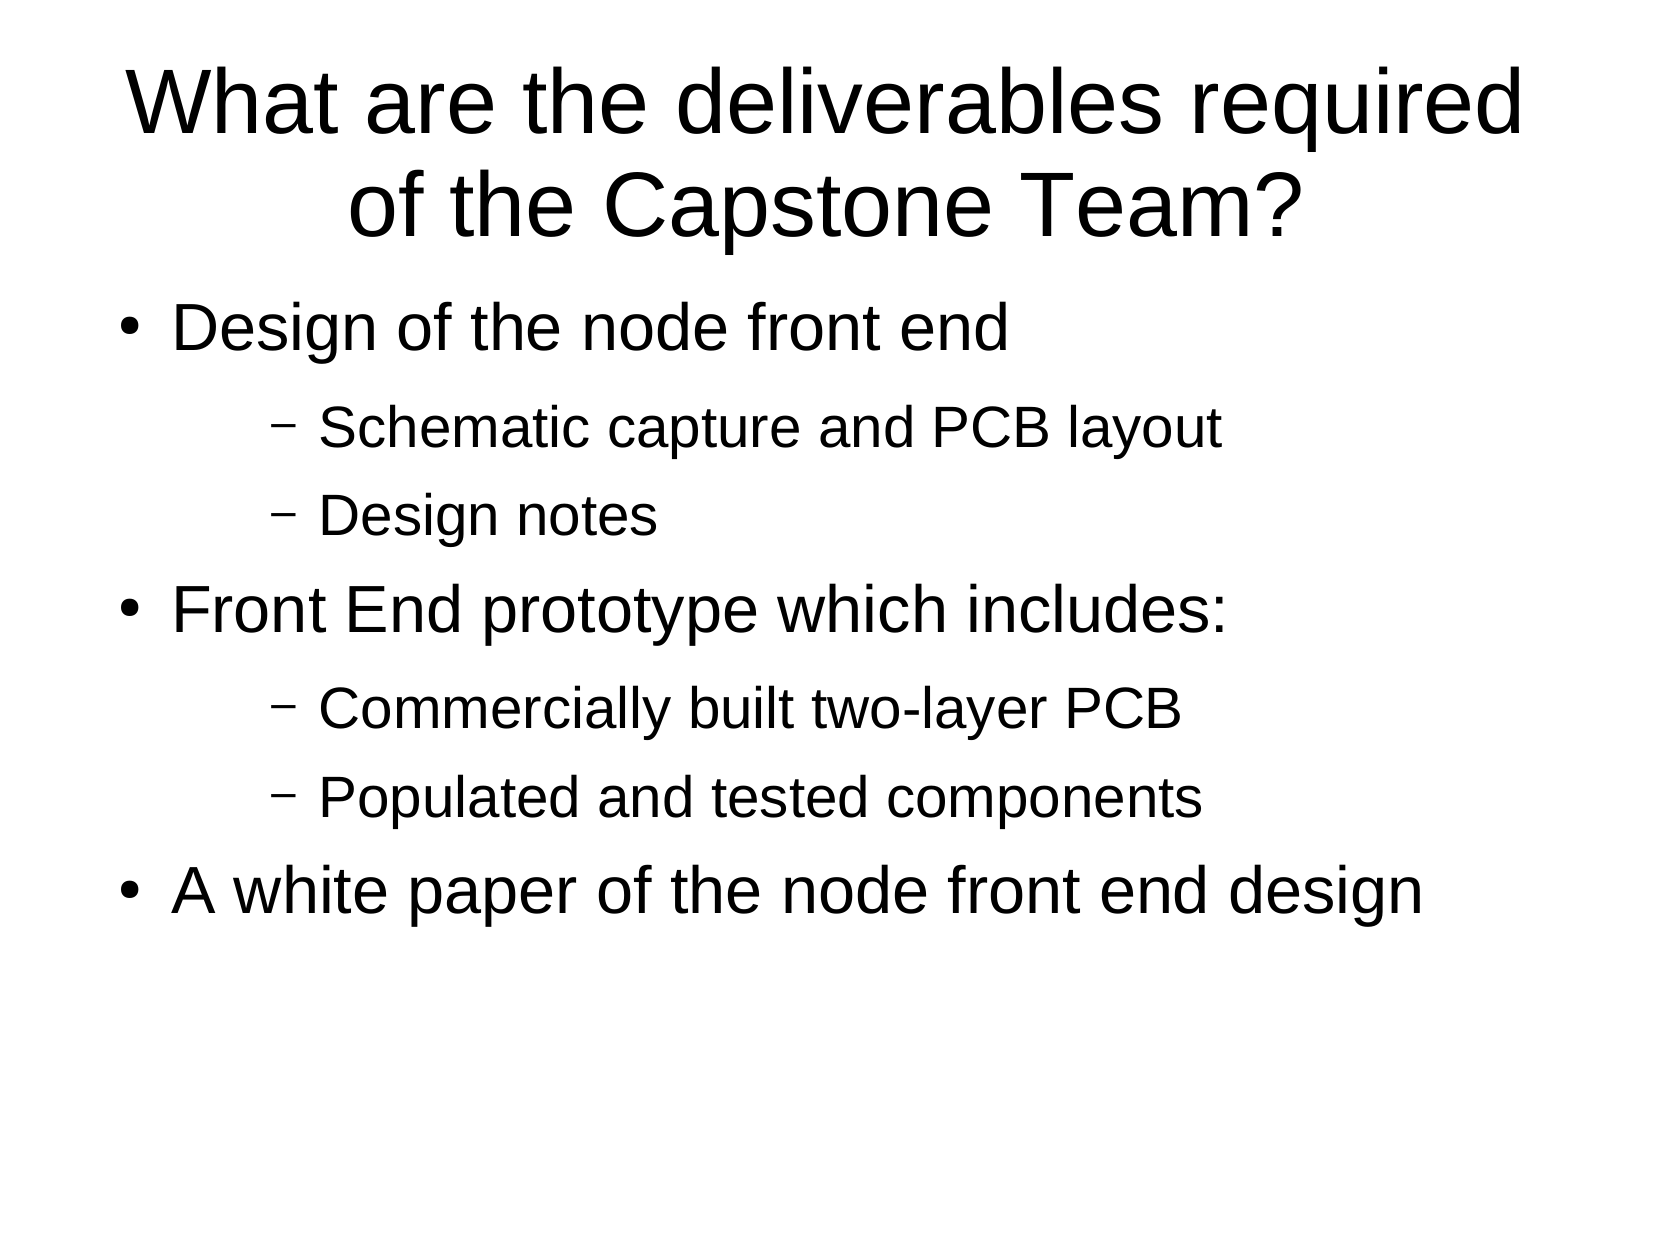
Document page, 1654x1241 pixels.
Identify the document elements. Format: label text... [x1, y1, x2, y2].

title What are the deliverables required of the Capstone Team? [82, 38, 1571, 268]
list Design of the node front end Schematic capture and PCB layout Design notes Front End prototype which includes: Commercially built two-layer PCB Populated and tested components A white paper of the node front end design [82, 290, 1571, 1109]
